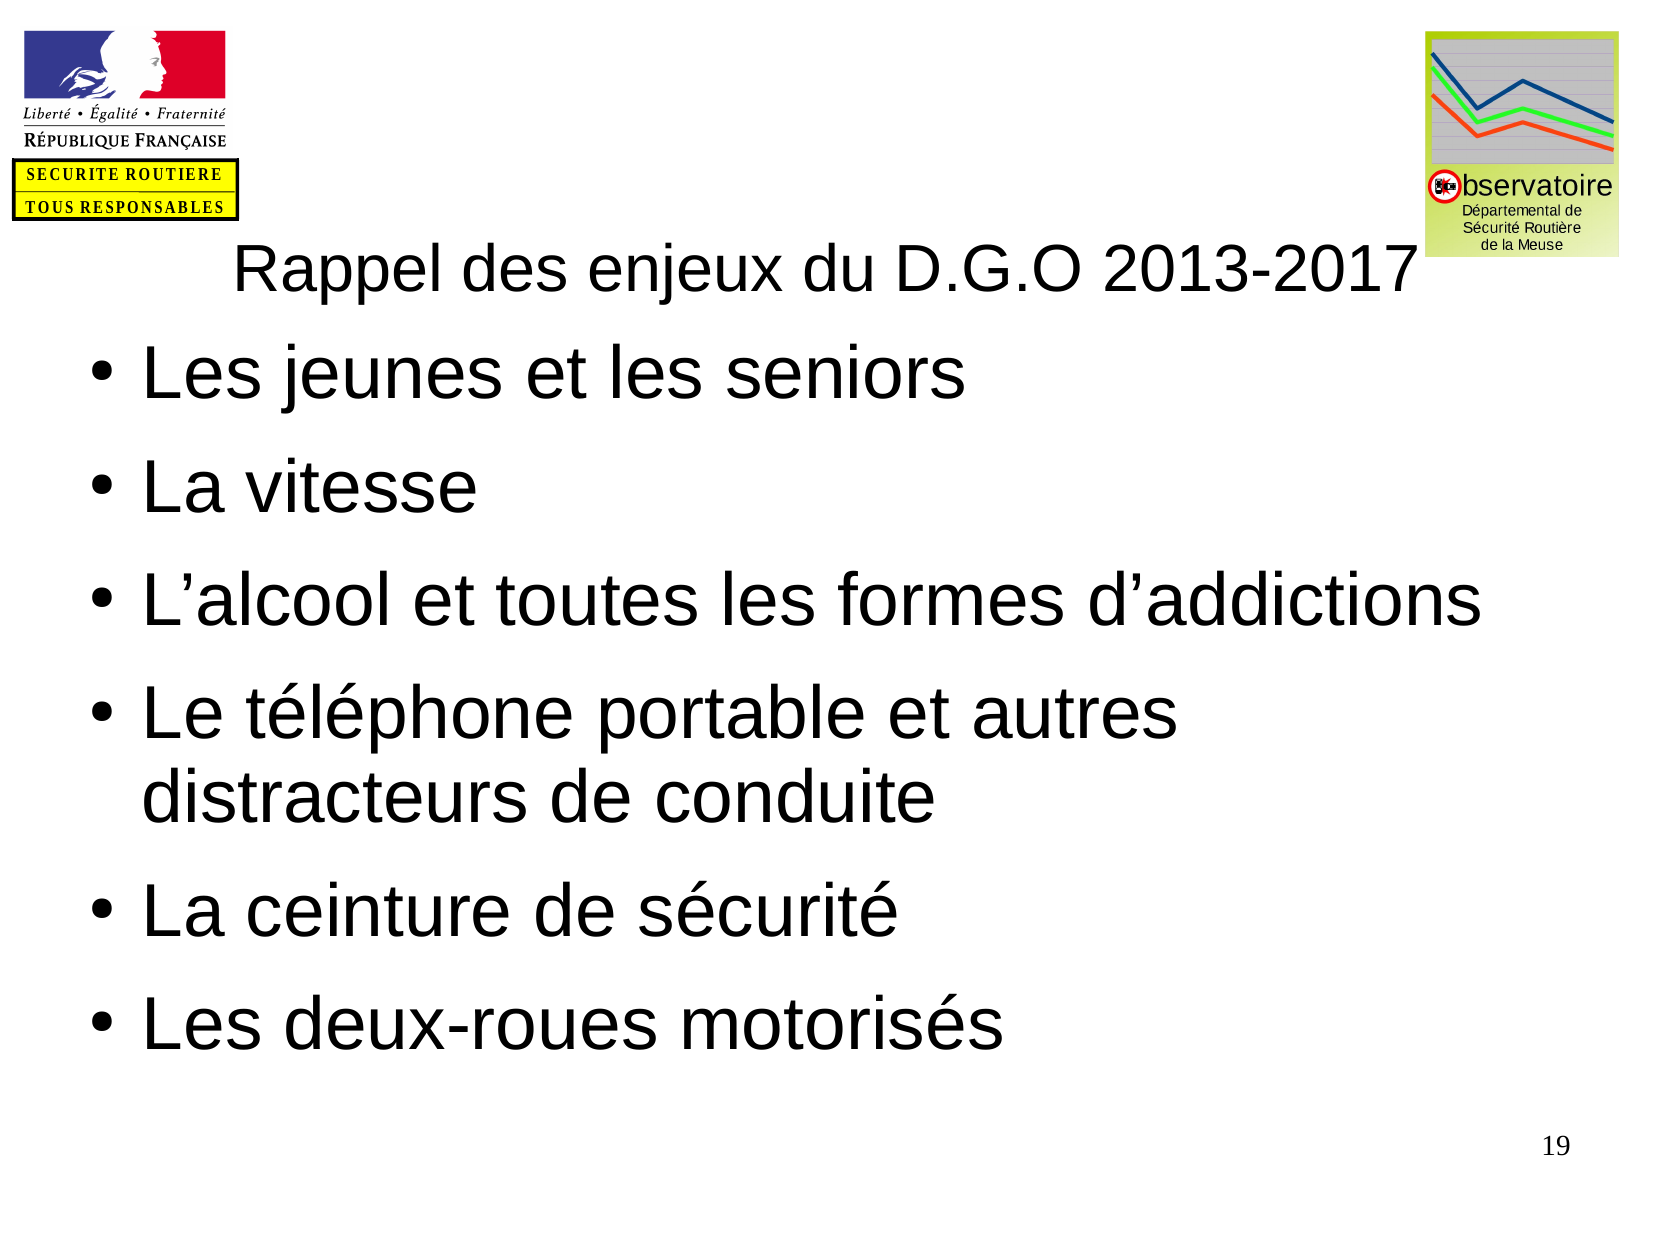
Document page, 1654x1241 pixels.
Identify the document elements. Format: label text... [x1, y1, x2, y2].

picture [11, 26, 240, 225]
title Rappel des enjeux du D.G.O 2013-2017 [82, 165, 1571, 373]
list Les jeunes et les seniors La vitesse L’alcool et toutes les formes d’addictions Le téléphone portable et autres distracteurs de conduite La ceinture de sécurité Les deux-roues motorisés [70, 330, 1559, 1193]
picture [1425, 31, 1619, 257]
